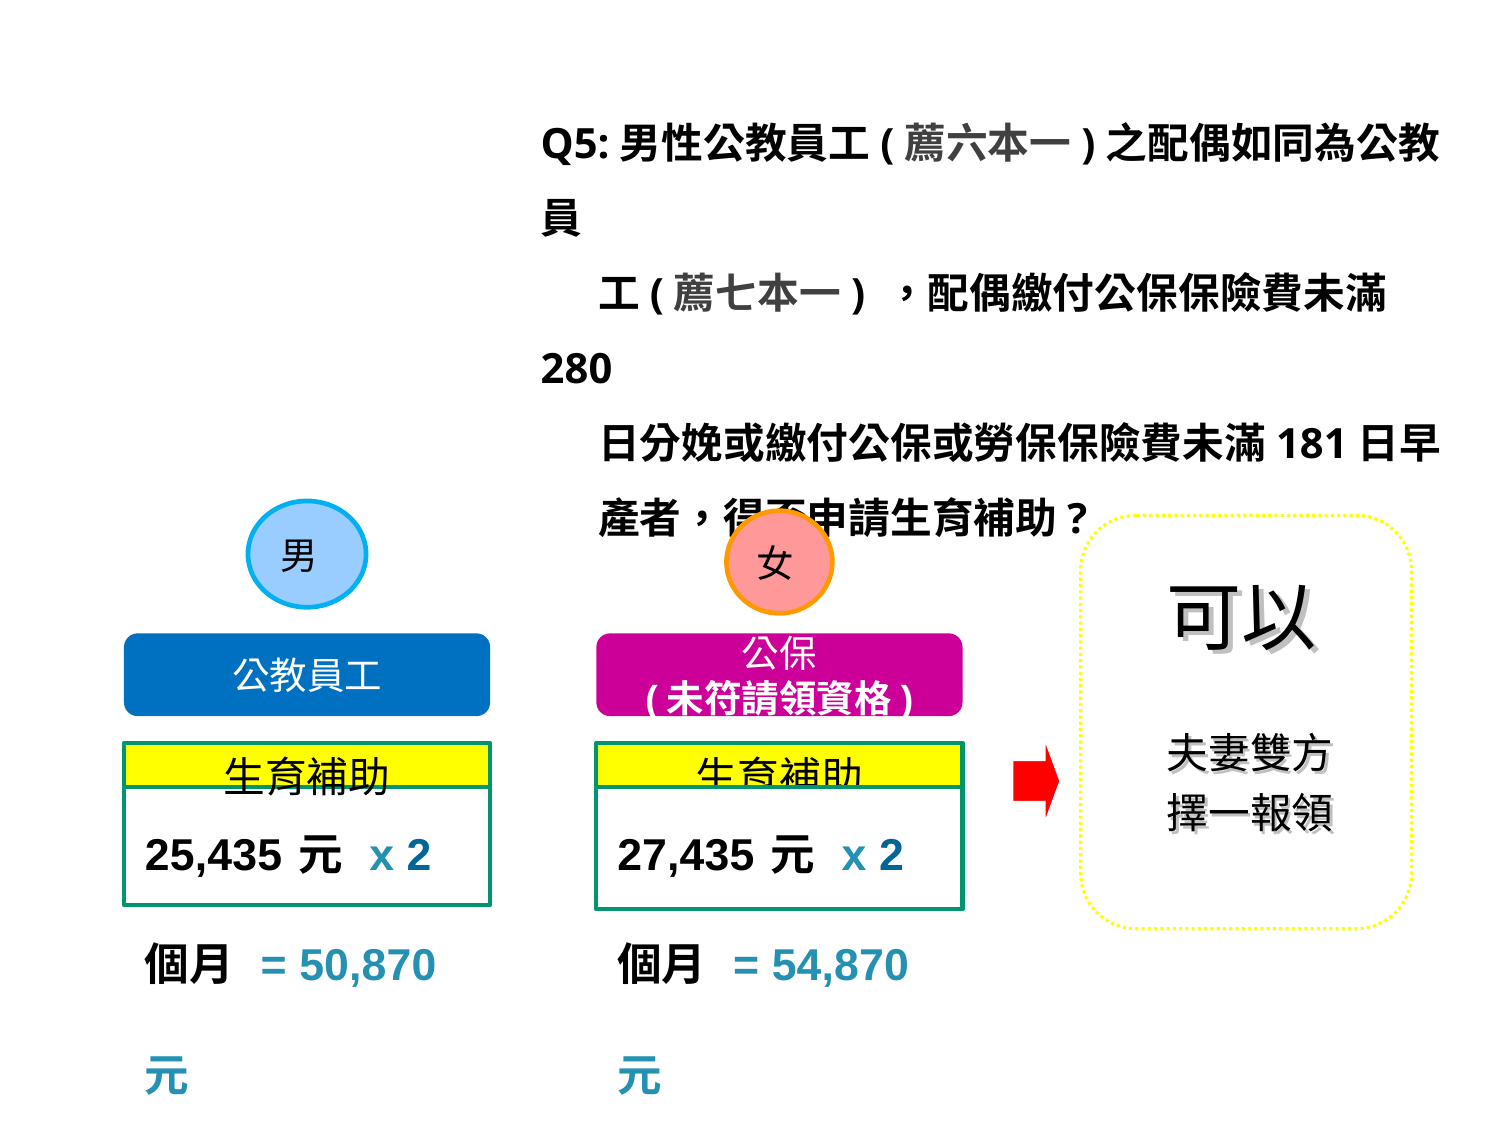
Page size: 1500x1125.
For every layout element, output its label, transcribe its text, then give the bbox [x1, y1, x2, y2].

text_box 女 [726, 510, 833, 614]
text_box 生育補助 [374, 769, 384, 787]
text_box 生育補助 [275, 776, 297, 787]
text_box 生育補助 [124, 743, 490, 787]
text_box 公教員工 [123, 633, 491, 717]
text_box 男 [247, 500, 367, 608]
text_box 夫妻雙方 擇一報領 [1151, 709, 1405, 841]
text_box 可以 [1151, 535, 1334, 658]
text_box 公保 (未符請領資格) [596, 633, 963, 717]
text_box [1012, 739, 1061, 823]
text_box 生育補助 [596, 743, 963, 787]
text_box 27,435元 x 2個月 = 54,870元 [602, 768, 975, 905]
text_box [599, 790, 959, 906]
text_box Q5:男性公教員工(薦六本一)之配偶如同為公教員 工(薦七本一) ，配偶繳付公保保險費未滿280 日分娩或繳付公保或勞保保險費未滿181日早 產者，得否申請生育補助? [525, 84, 1464, 403]
text_box 25,435元 x 2個月 = 50,870元 [129, 768, 502, 905]
